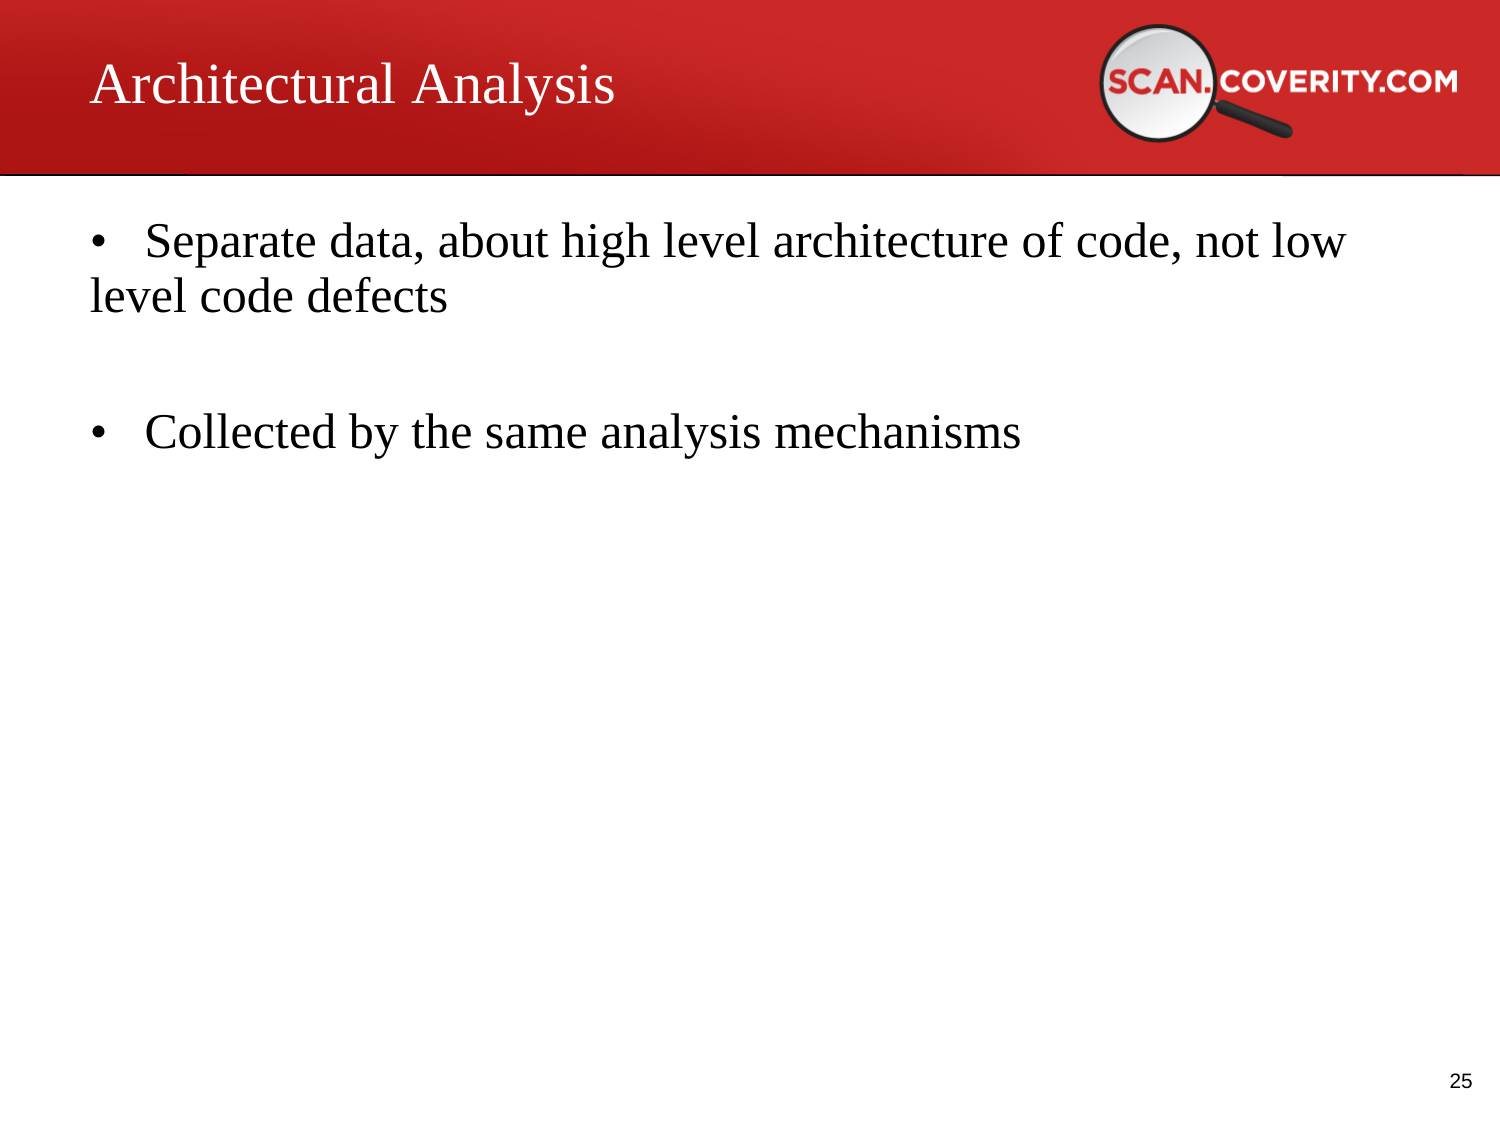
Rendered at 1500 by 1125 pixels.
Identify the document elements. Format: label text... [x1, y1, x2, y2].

list Separate data, about high level architecture of code, not low level code defects Collected by the same analysis mechanisms [75, 205, 1426, 1125]
picture [0, 0, 1500, 174]
title Architectural Analysis [74, 24, 1100, 143]
